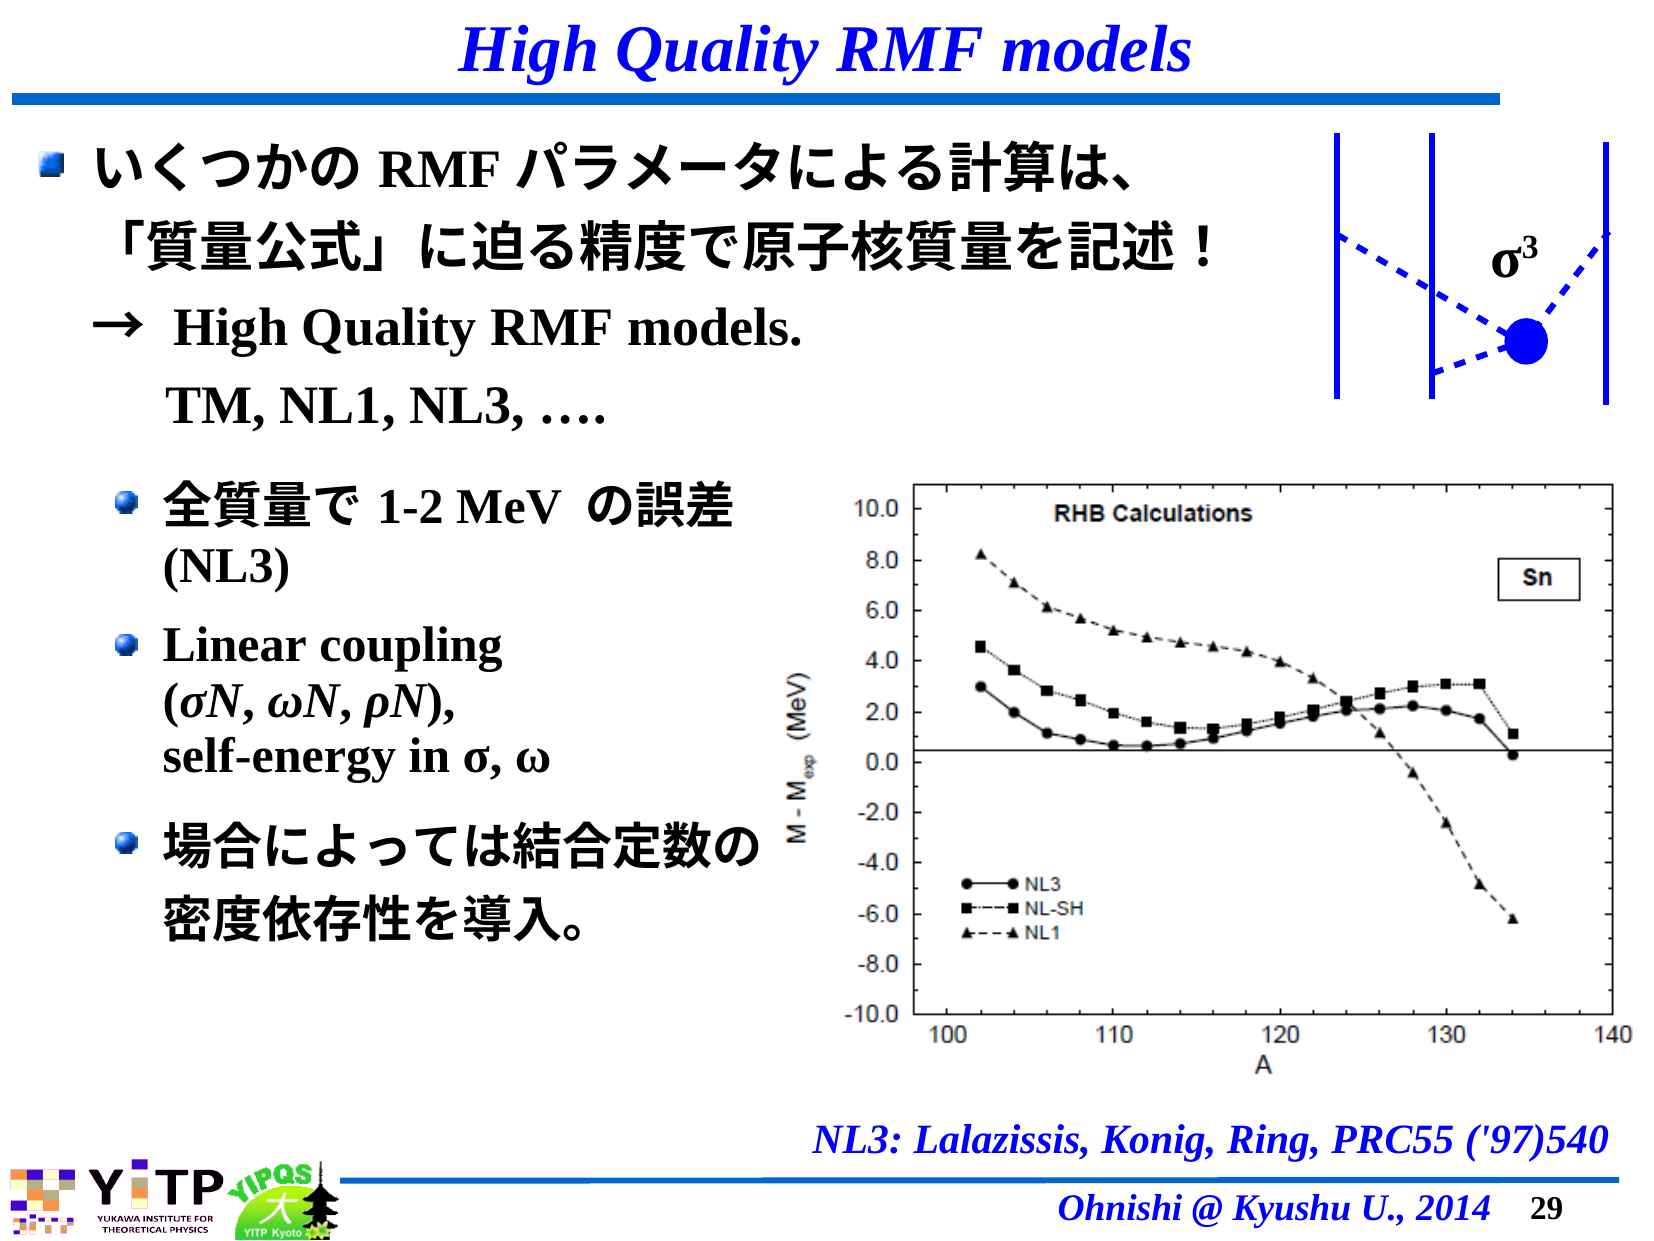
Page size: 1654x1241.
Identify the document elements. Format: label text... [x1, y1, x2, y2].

picture [768, 472, 1645, 1088]
text_box σ3 [1490, 225, 1540, 292]
text_box NL3: Lalazissis, Konig, Ring, PRC55 ('97)540 [812, 1115, 1621, 1163]
list いくつかのRMFパラメータによる計算は、 「質量公式」に迫る精度で原子核質量を記述！ → High Quality RMF models. TM, NL1, NL3, …. 全質量で1-2 MeV の誤差 (NL3) Linear coupling (σN, ωN, ρN), self-energy in σ, ω 場合によっては結合定数の 密度依存性を導入。 [20, 124, 1621, 1137]
title High Quality RMF models [0, 0, 1654, 99]
picture [0, 1154, 340, 1241]
text_box [1507, 321, 1546, 362]
